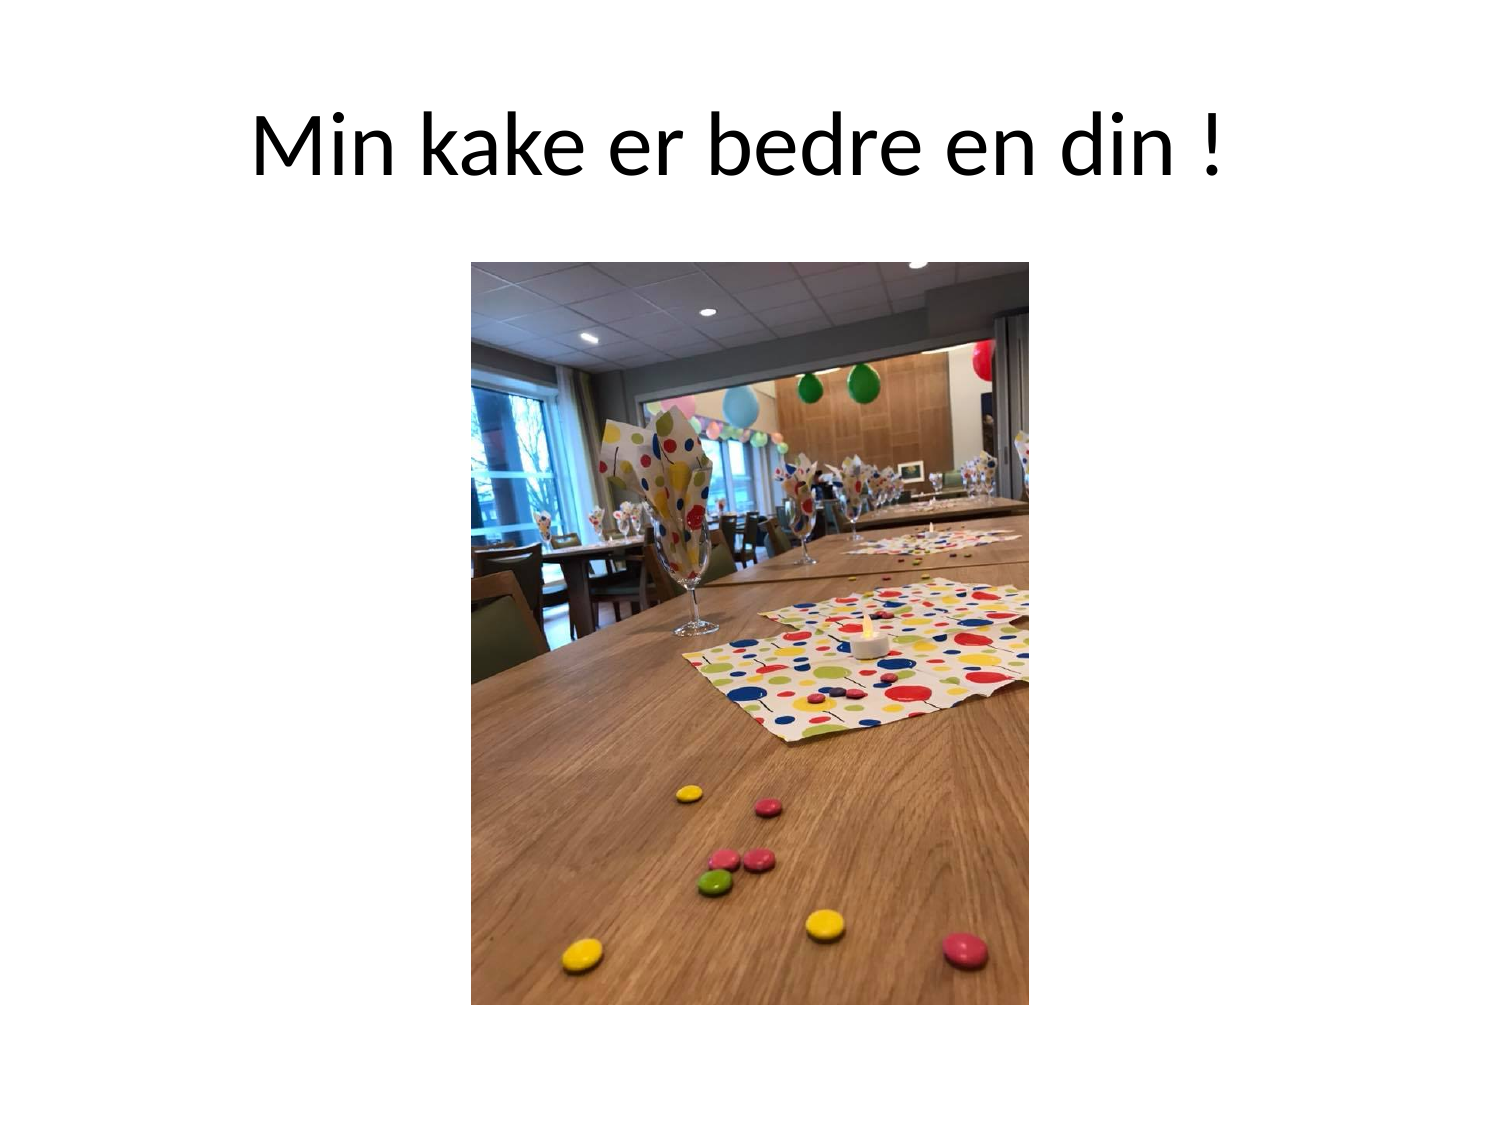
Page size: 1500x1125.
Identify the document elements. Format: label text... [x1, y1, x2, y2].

title Min kake er bedre en din ! [75, 45, 1426, 233]
picture [471, 262, 1029, 1005]
